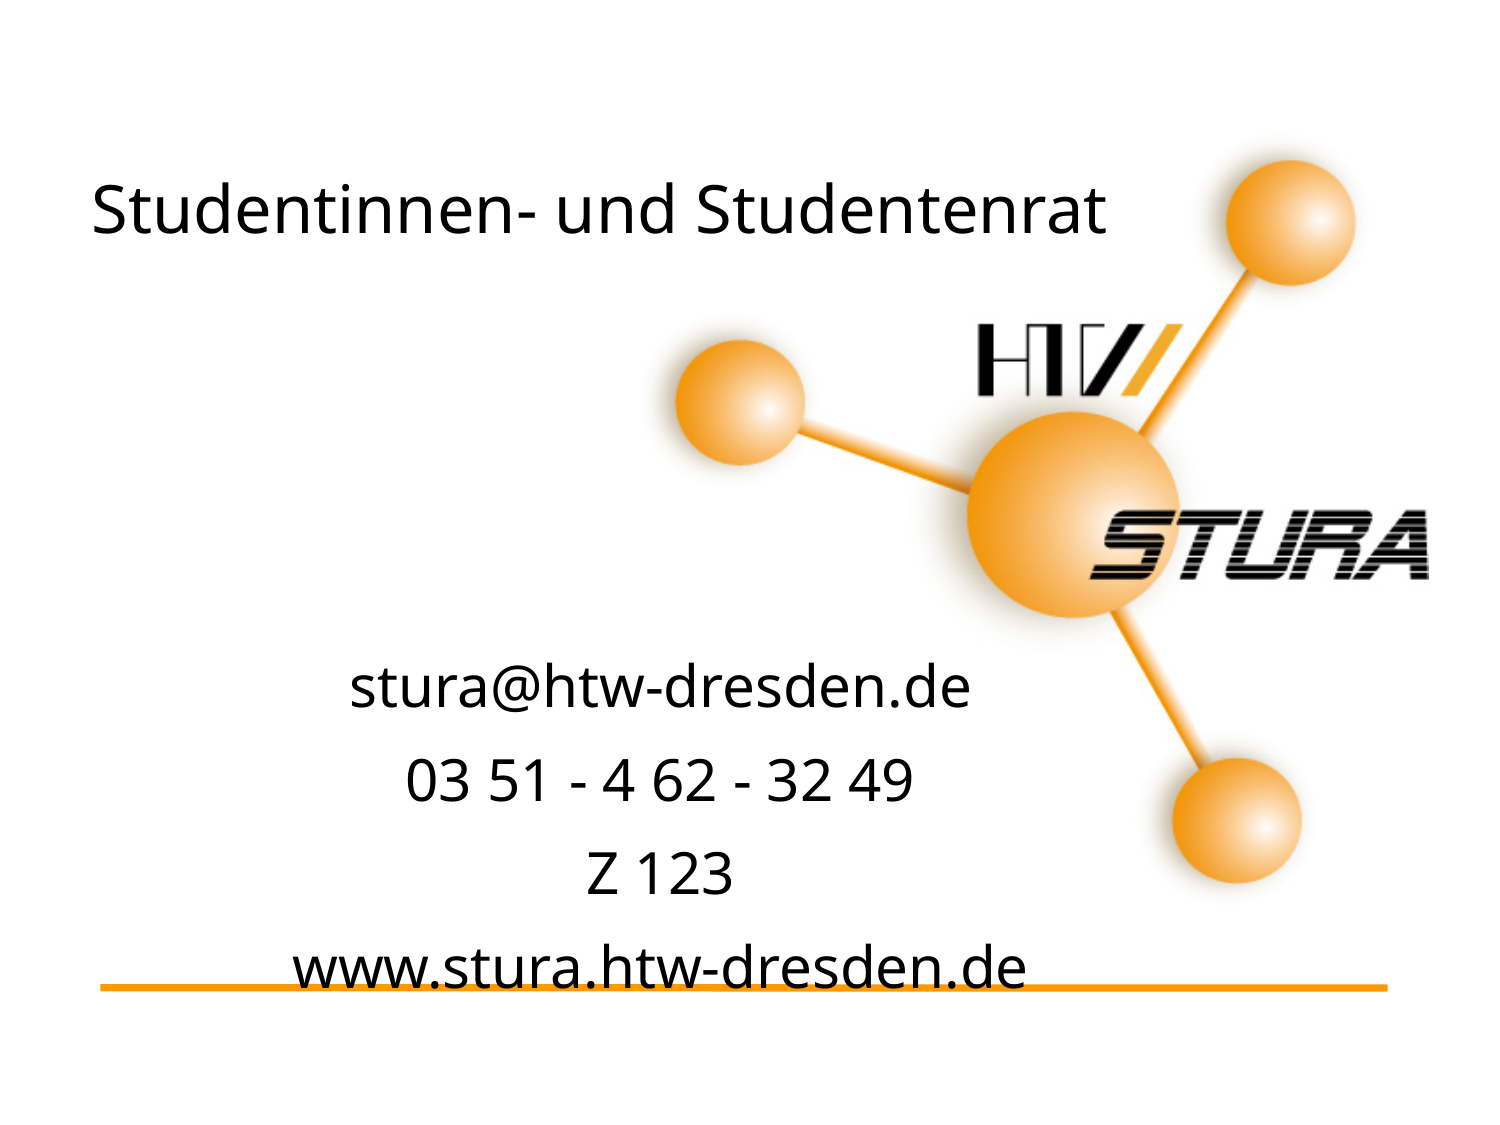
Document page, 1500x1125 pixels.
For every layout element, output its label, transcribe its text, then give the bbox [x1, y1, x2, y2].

picture [631, 125, 1429, 914]
title Studentinnen- und Studentenrat [76, 29, 1282, 296]
subtitle stura@htw-dresden.de 03 51 - 4 62 - 32 49 Z 123 www.stura.htw-dresden.de [135, 668, 1186, 983]
